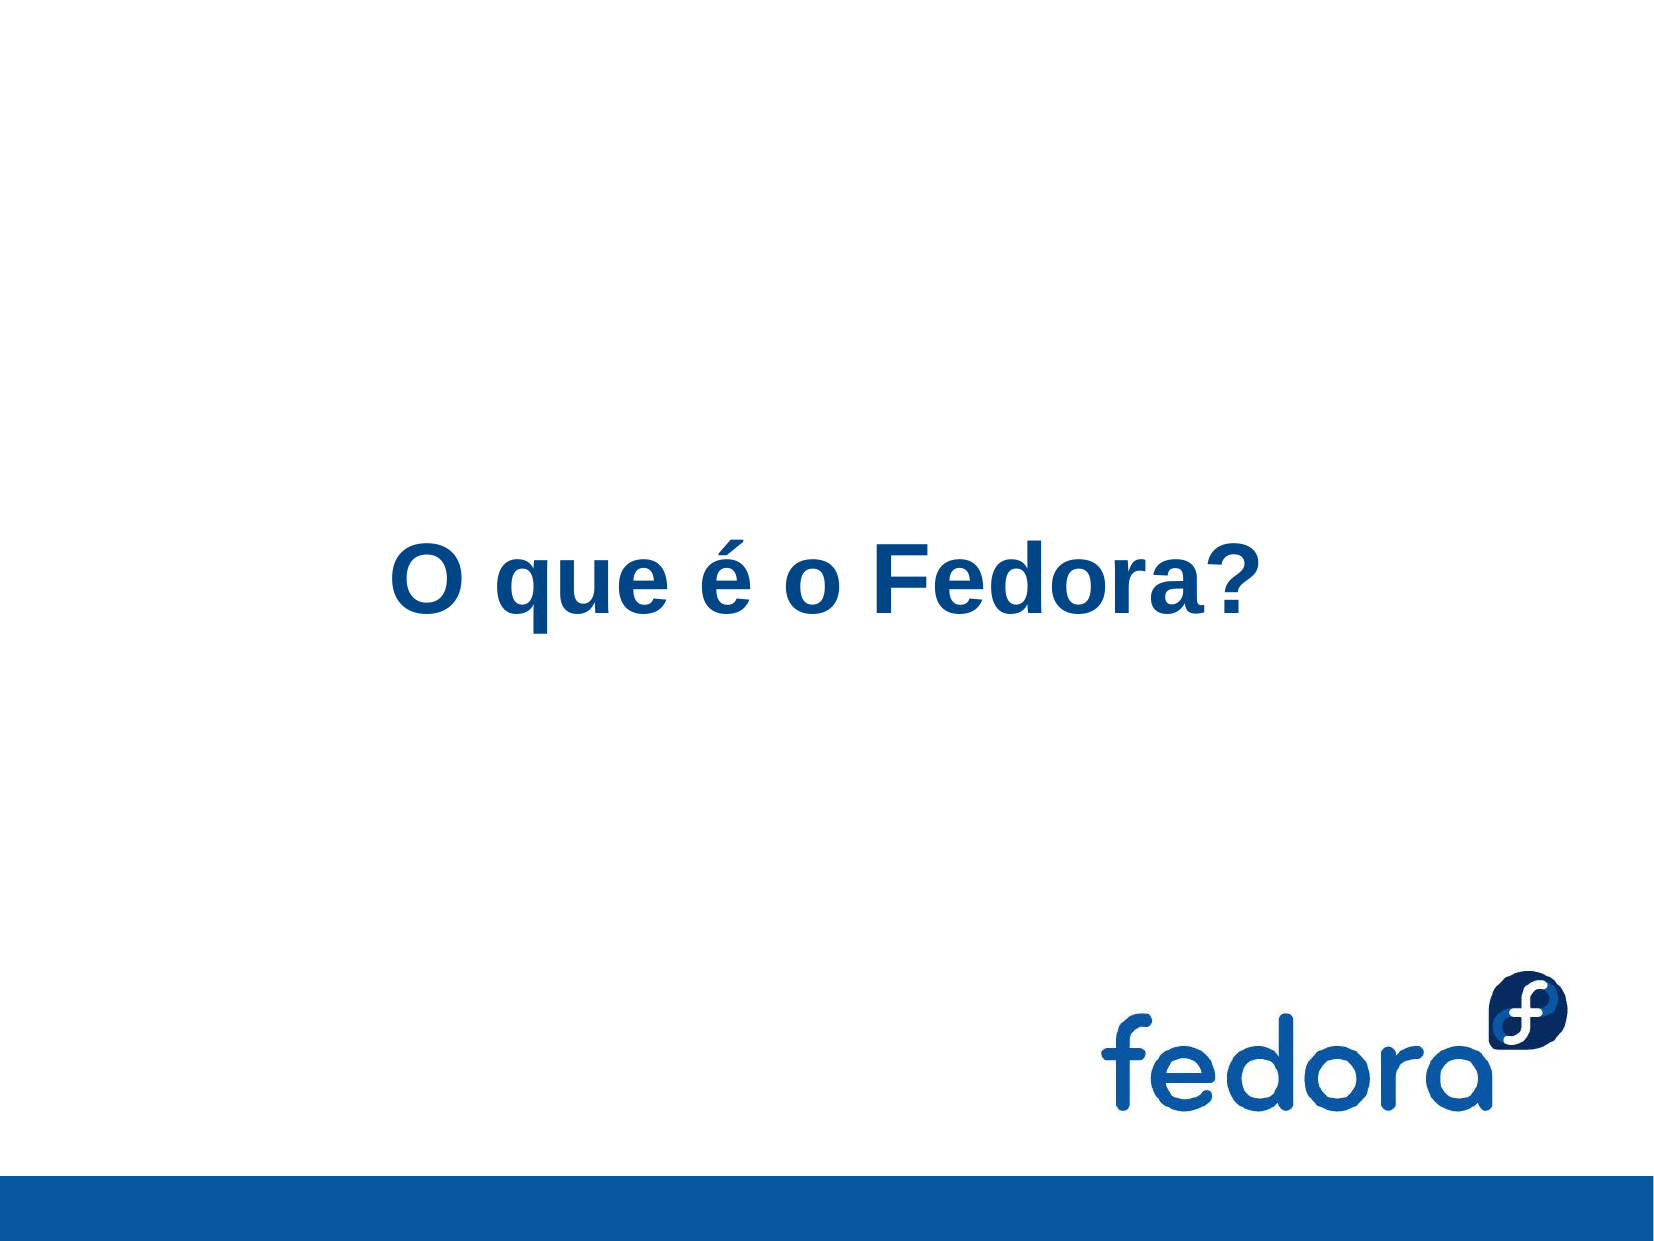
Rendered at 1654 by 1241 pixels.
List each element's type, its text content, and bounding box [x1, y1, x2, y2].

picture [1087, 958, 1576, 1125]
title O que é o Fedora? [82, 49, 1571, 1109]
picture [0, 1176, 1654, 1241]
